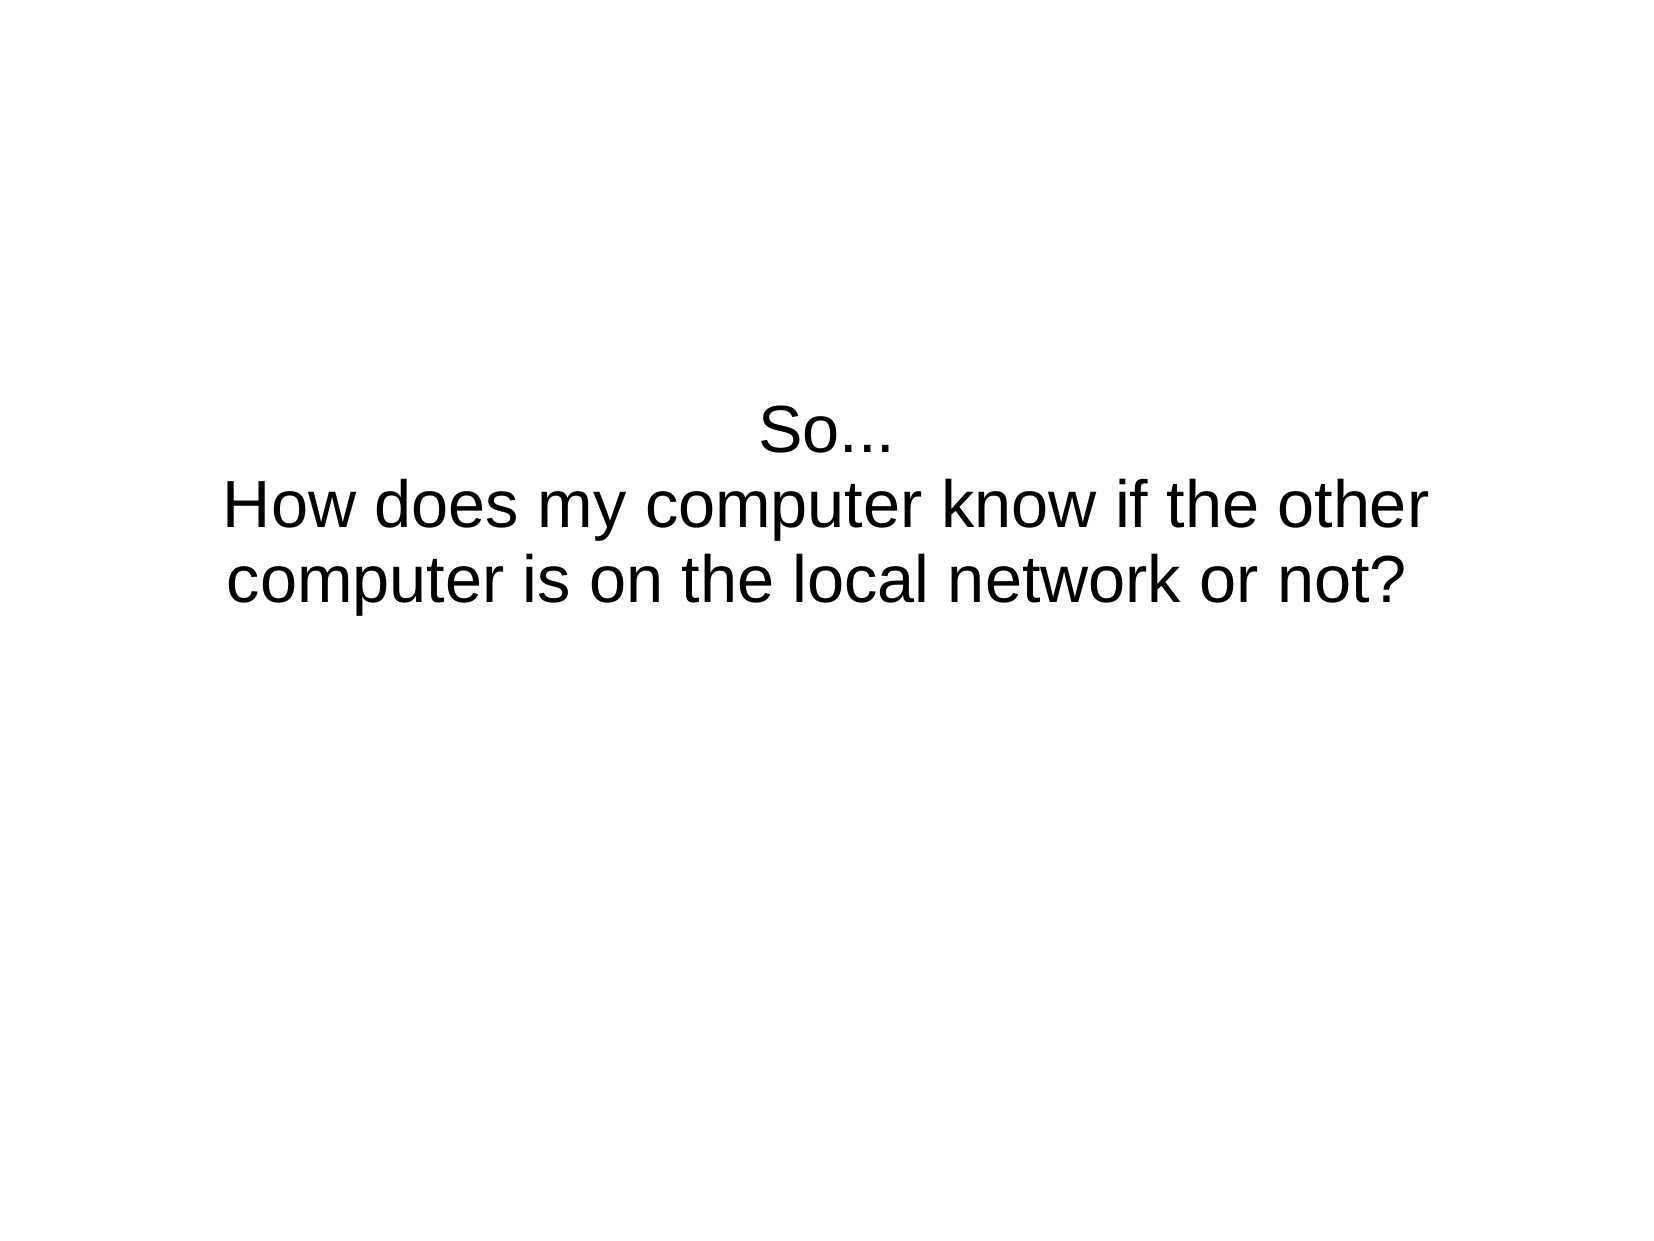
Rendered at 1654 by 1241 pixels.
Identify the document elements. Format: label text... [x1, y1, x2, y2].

subtitle So... How does my computer know if the other computer is on the local network or not? [82, 49, 1571, 1109]
